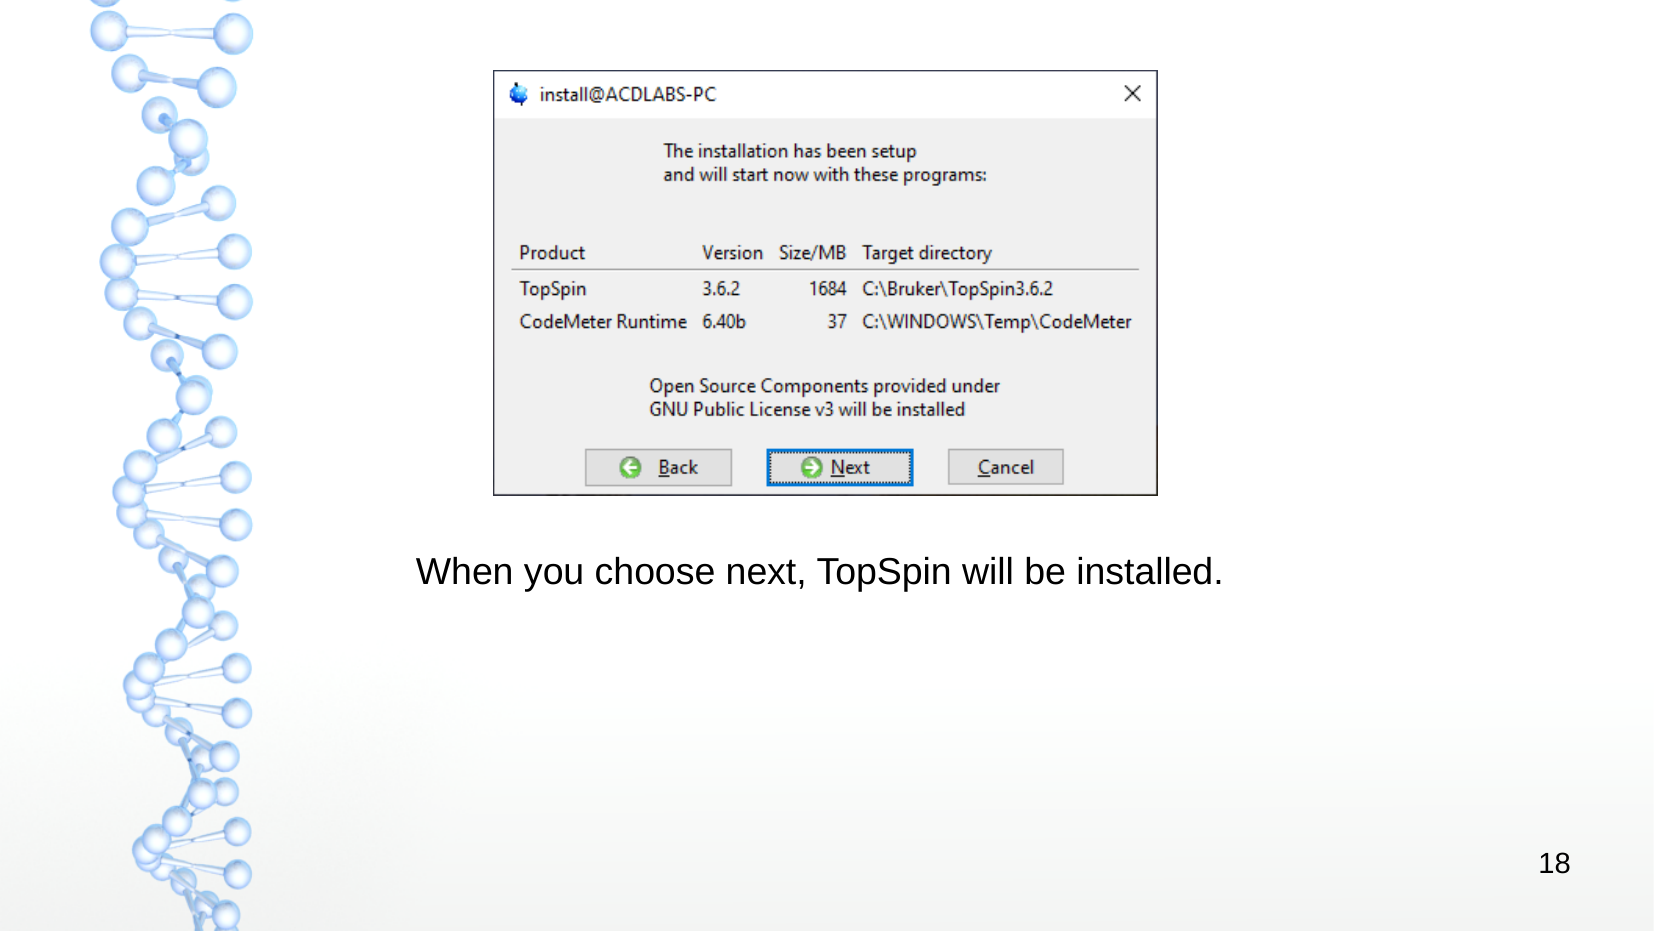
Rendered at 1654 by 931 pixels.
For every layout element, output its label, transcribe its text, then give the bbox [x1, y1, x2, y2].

text_box When you choose next, TopSpin will be installed. [400, 543, 1239, 601]
picture [0, 0, 1654, 931]
